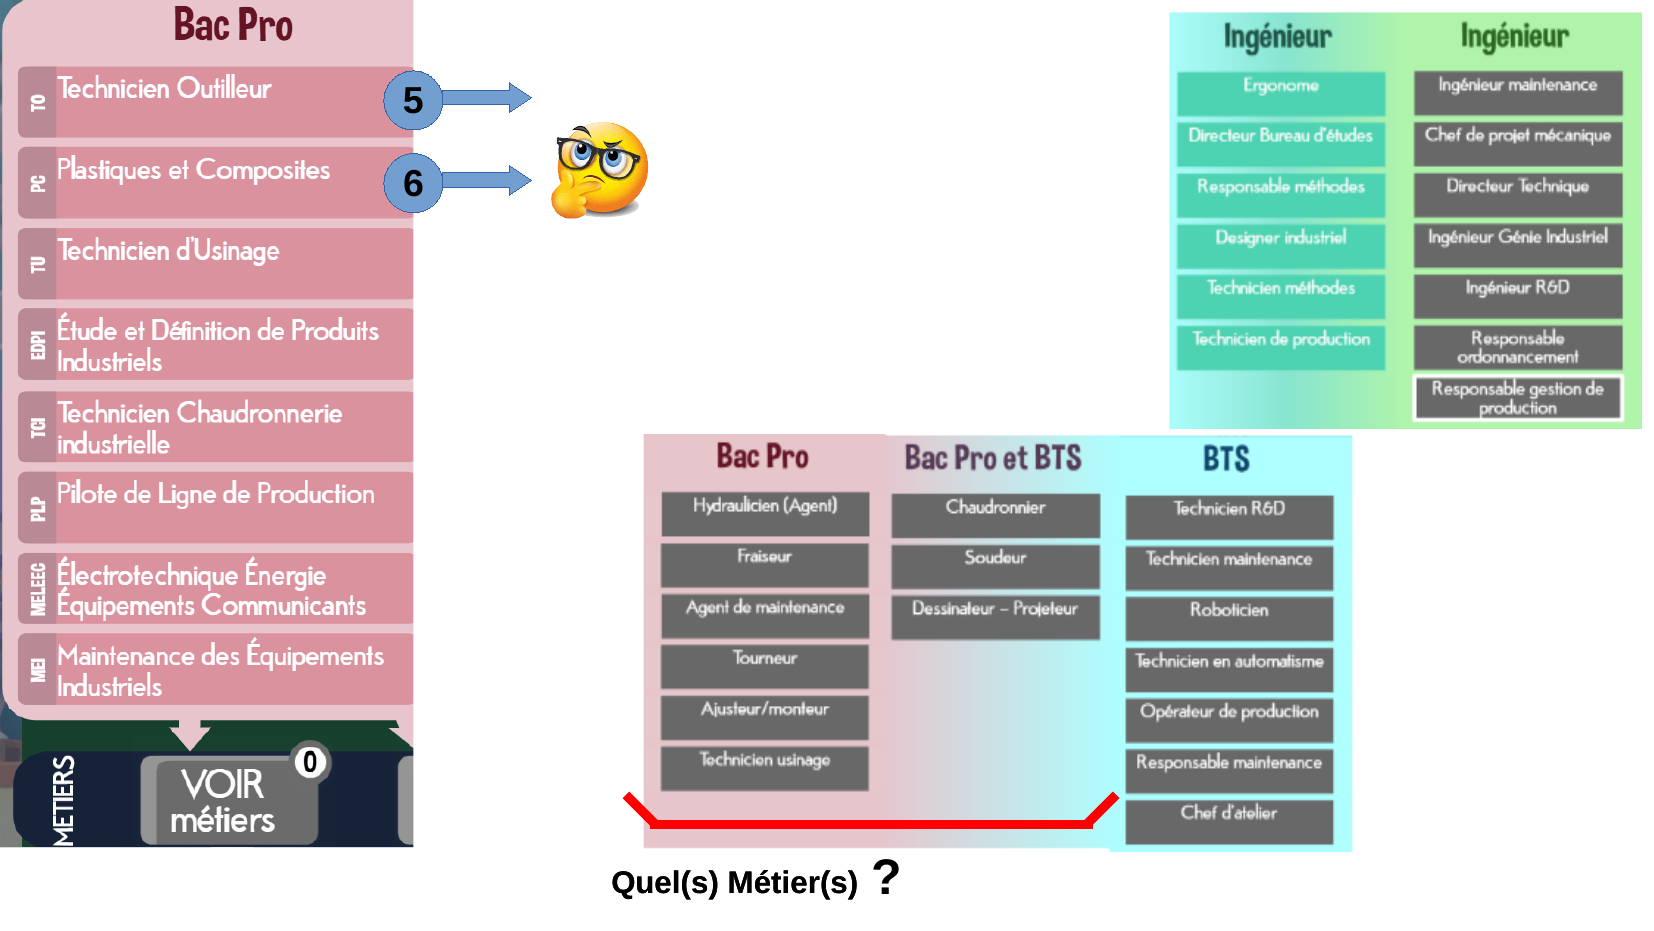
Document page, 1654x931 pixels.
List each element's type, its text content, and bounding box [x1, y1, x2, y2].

text_box Quel(s) Métier(s) [596, 857, 892, 908]
text_box ? [856, 842, 916, 913]
text_box [442, 82, 532, 113]
picture [547, 118, 650, 221]
text_box [442, 165, 532, 196]
picture [643, 434, 1353, 852]
picture [0, 0, 414, 857]
text_box 5 [383, 70, 443, 130]
picture [1169, 11, 1642, 429]
text_box 6 [383, 153, 443, 213]
